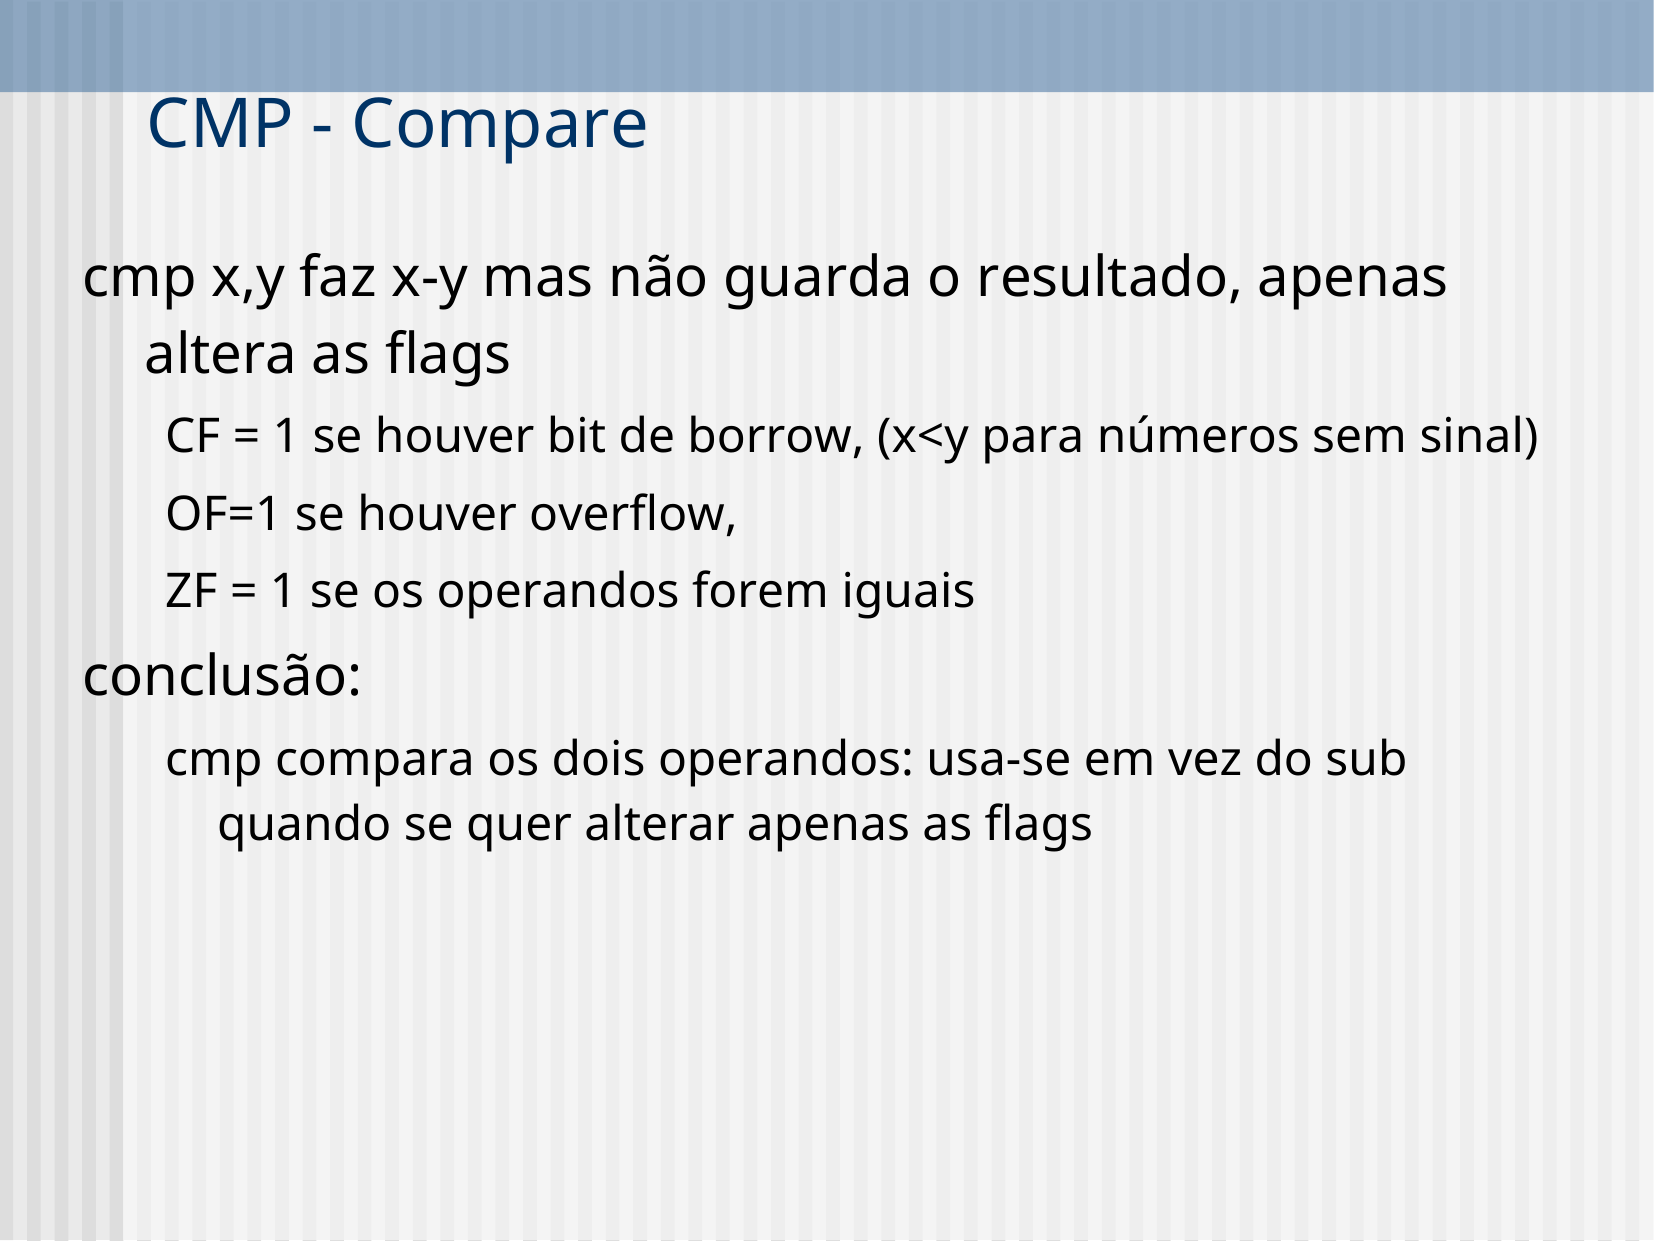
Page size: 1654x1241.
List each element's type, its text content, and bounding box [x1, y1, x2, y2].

list cmp x,y faz x-y mas não guarda o resultado, apenas altera as flags CF = 1 se houver bit de borrow, (x<y para números sem sinal) OF=1 se houver overflow, ZF = 1 se os operandos forem iguais conclusão: cmp compara os dois operandos: usa-se em vez do sub quando se quer alterar apenas as flags [82, 236, 1571, 1094]
title CMP - Compare [146, 36, 1536, 204]
